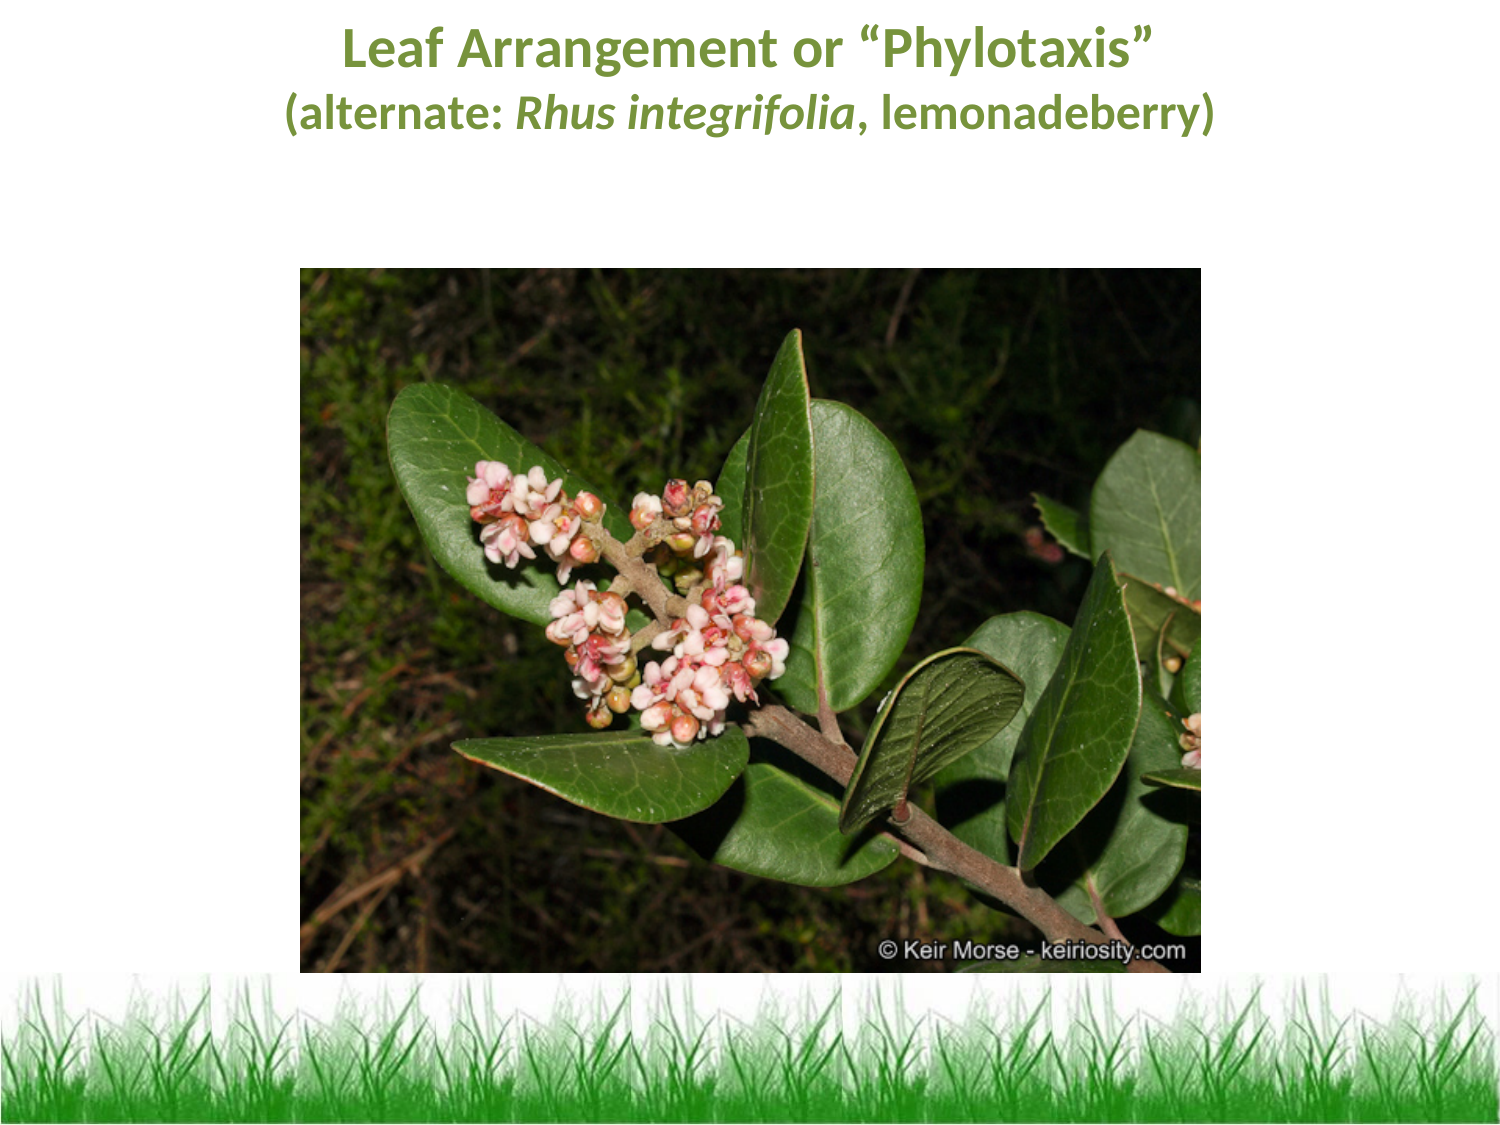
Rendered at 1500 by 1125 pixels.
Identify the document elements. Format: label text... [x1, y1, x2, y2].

title Leaf Arrangement or “Phylotaxis” (alternate: Rhus integrifolia, lemonadeberry) [75, 0, 1425, 150]
picture [0, 268, 1500, 1125]
